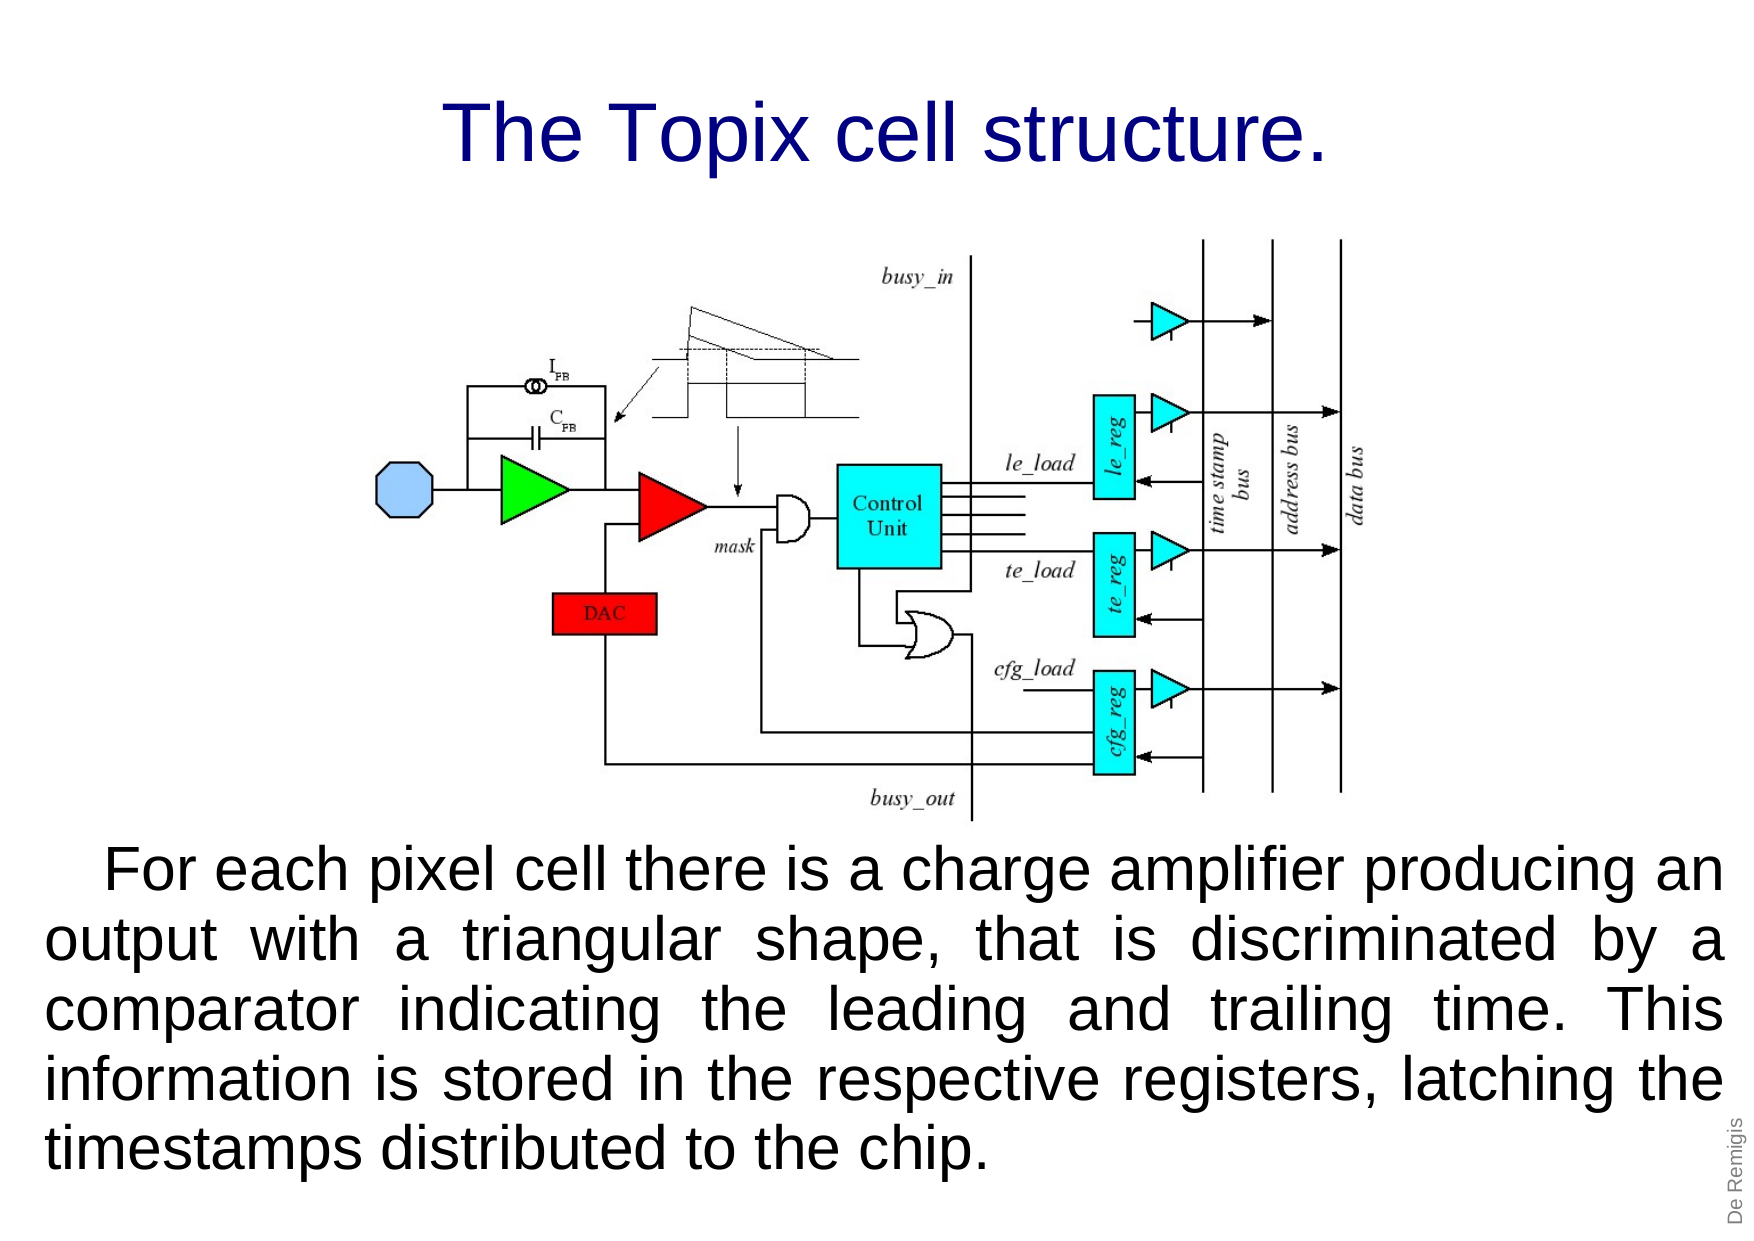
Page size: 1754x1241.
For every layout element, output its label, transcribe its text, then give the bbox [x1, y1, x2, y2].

title The Topix cell structure. [29, 29, 1743, 236]
text_box For each pixel cell there is a charge amplifier producing an output with a triangular shape, that is discriminated by a comparator indicating the leading and trailing time. This information is stored in the respective registers, latching the timestamps distributed to the chip. [29, 826, 1743, 1211]
picture [372, 236, 1382, 827]
